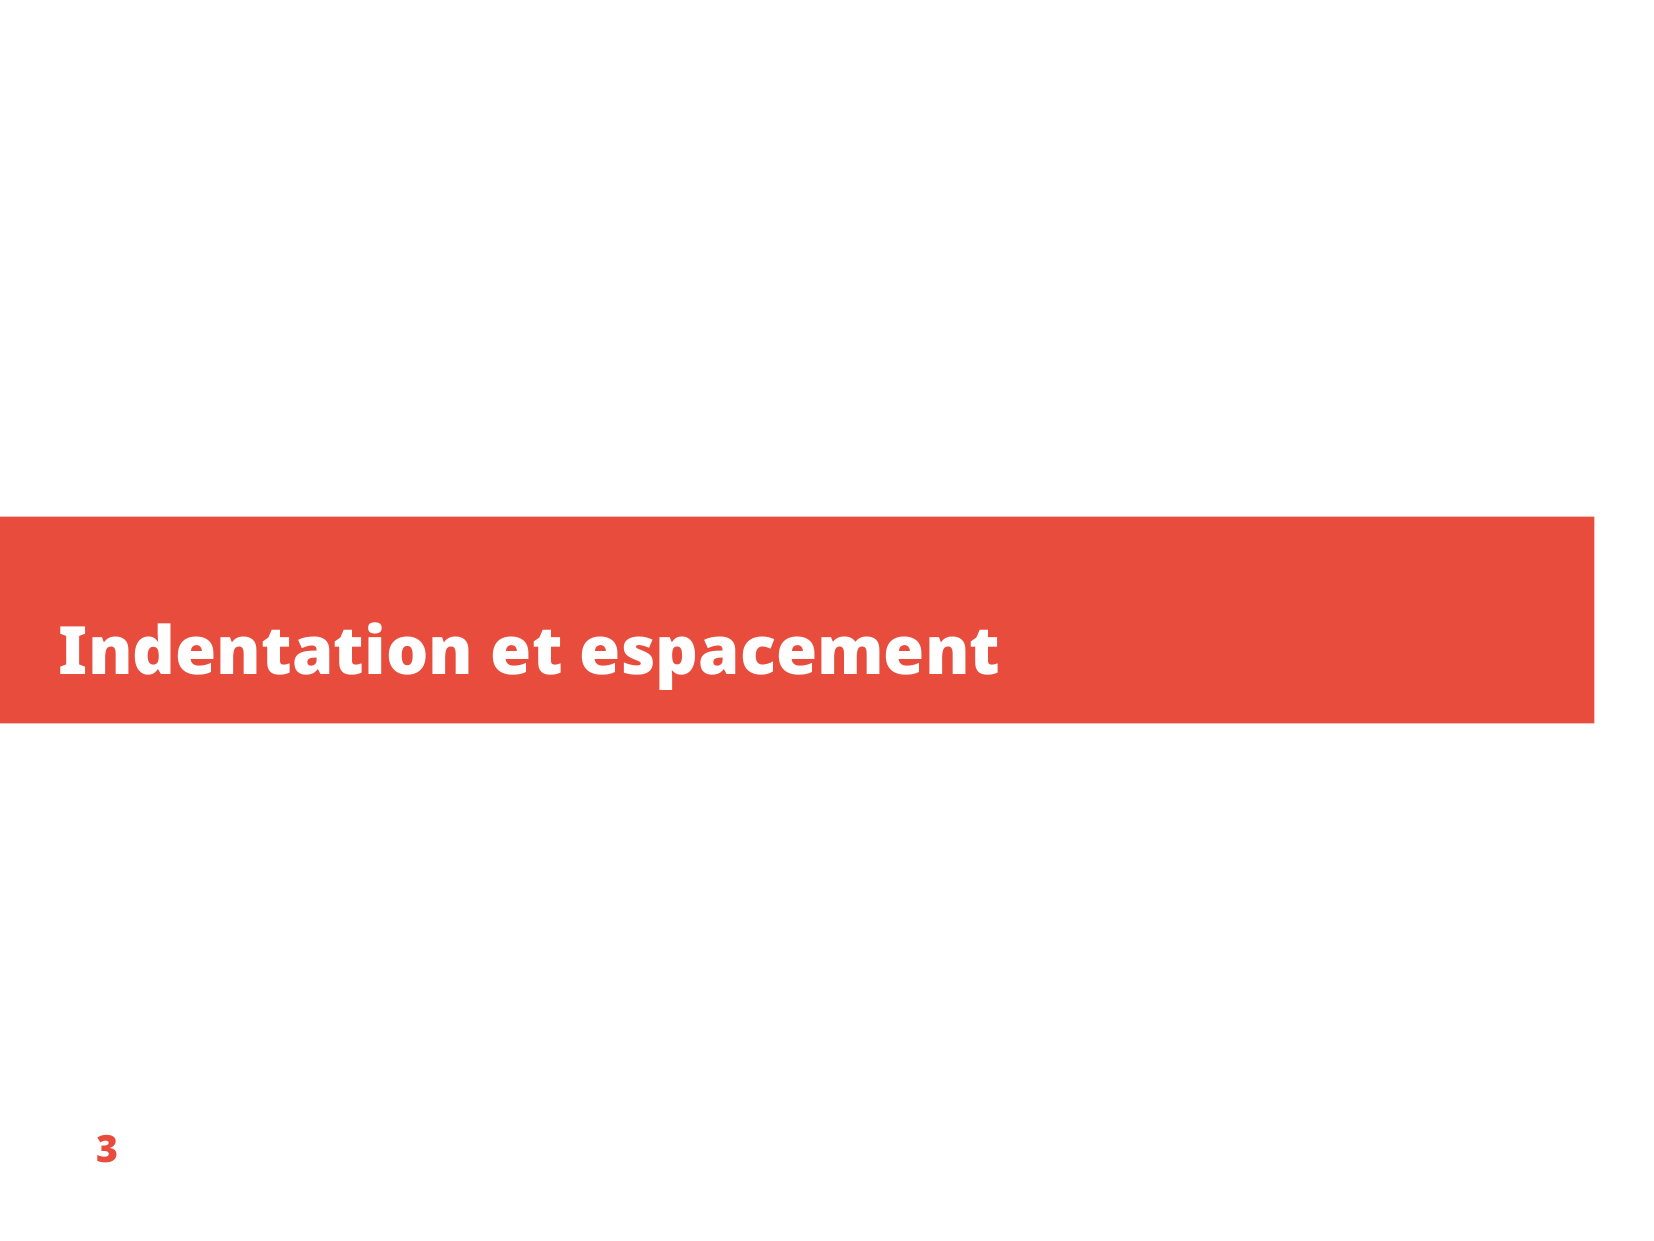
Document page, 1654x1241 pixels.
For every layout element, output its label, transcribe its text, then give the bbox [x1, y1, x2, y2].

title Indentation et espacement [59, 546, 1595, 694]
